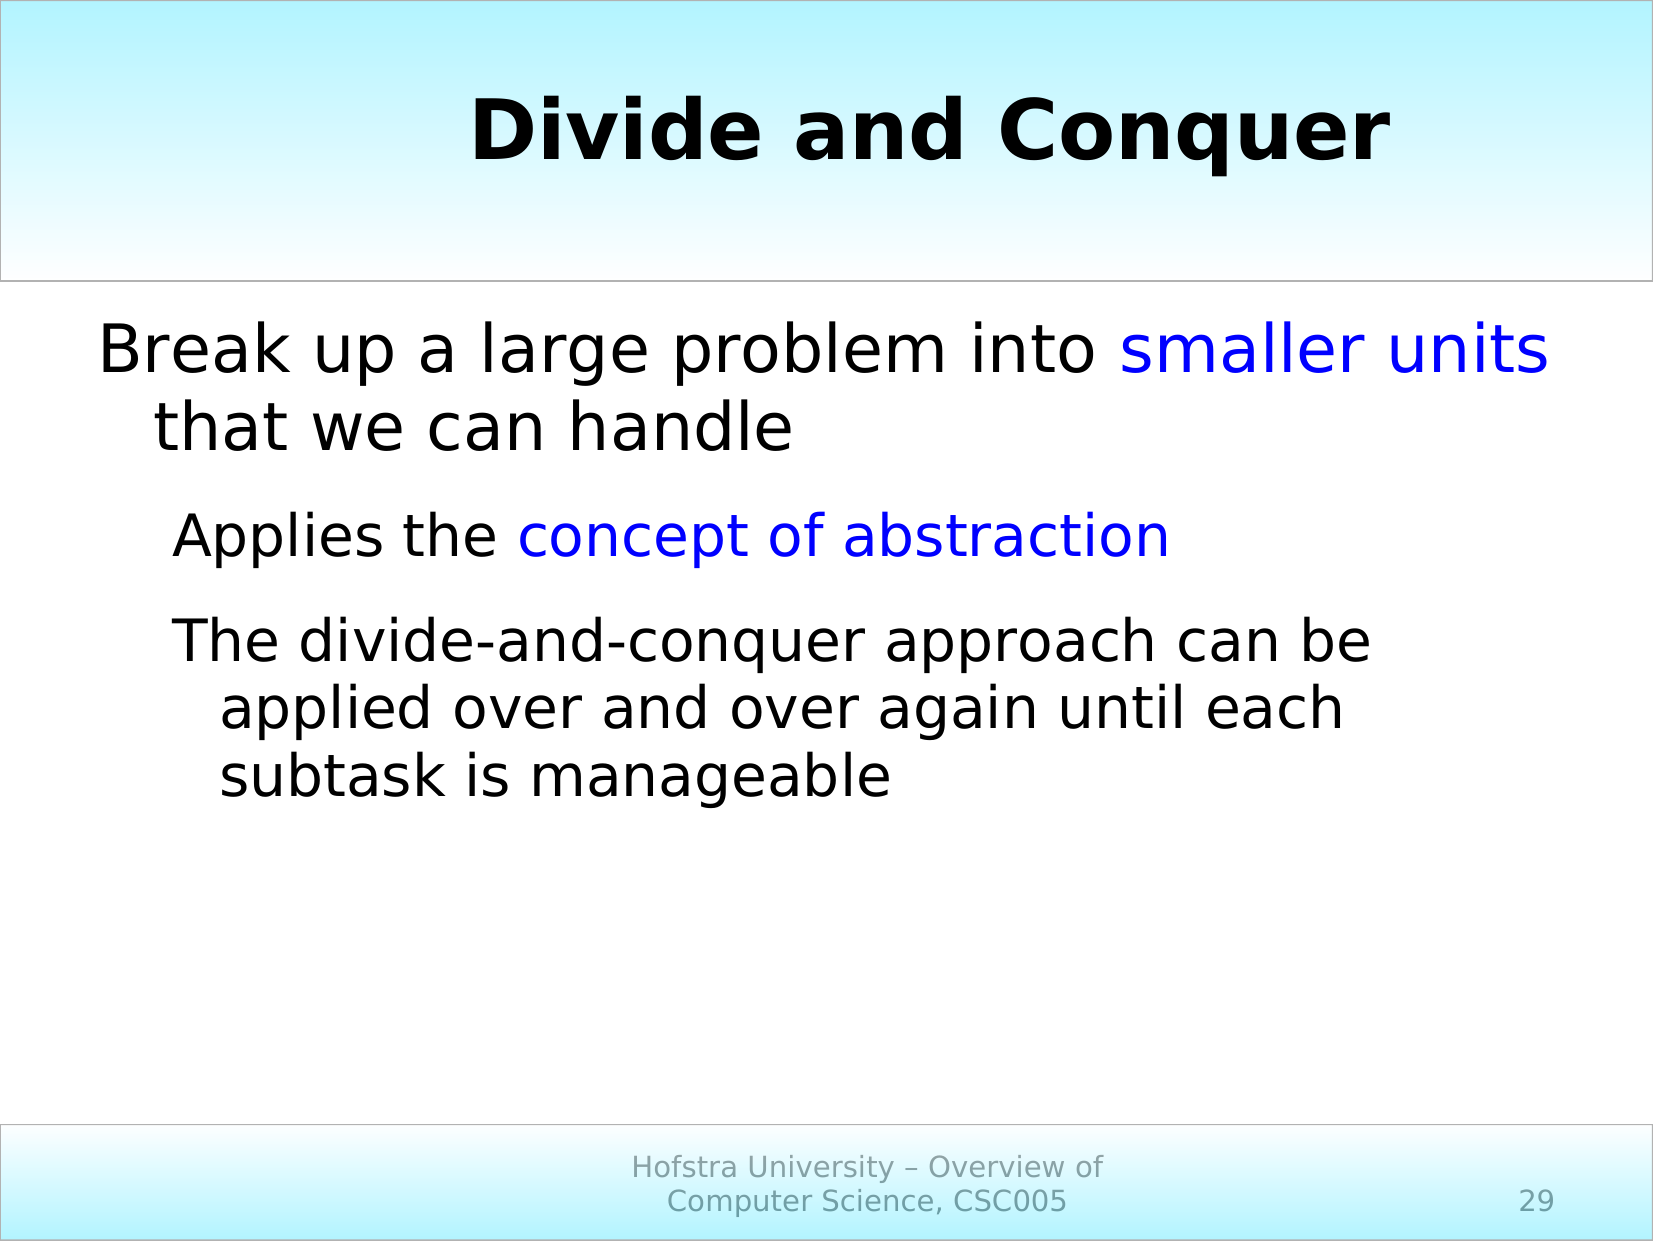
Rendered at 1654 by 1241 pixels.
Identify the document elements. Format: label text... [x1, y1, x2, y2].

title Divide and Conquer [247, 27, 1612, 235]
list Break up a large problem into smaller units that we can handle Applies the concept of abstraction The divide-and-conquer approach can be applied over and over again until each subtask is manageable [82, 303, 1571, 1131]
